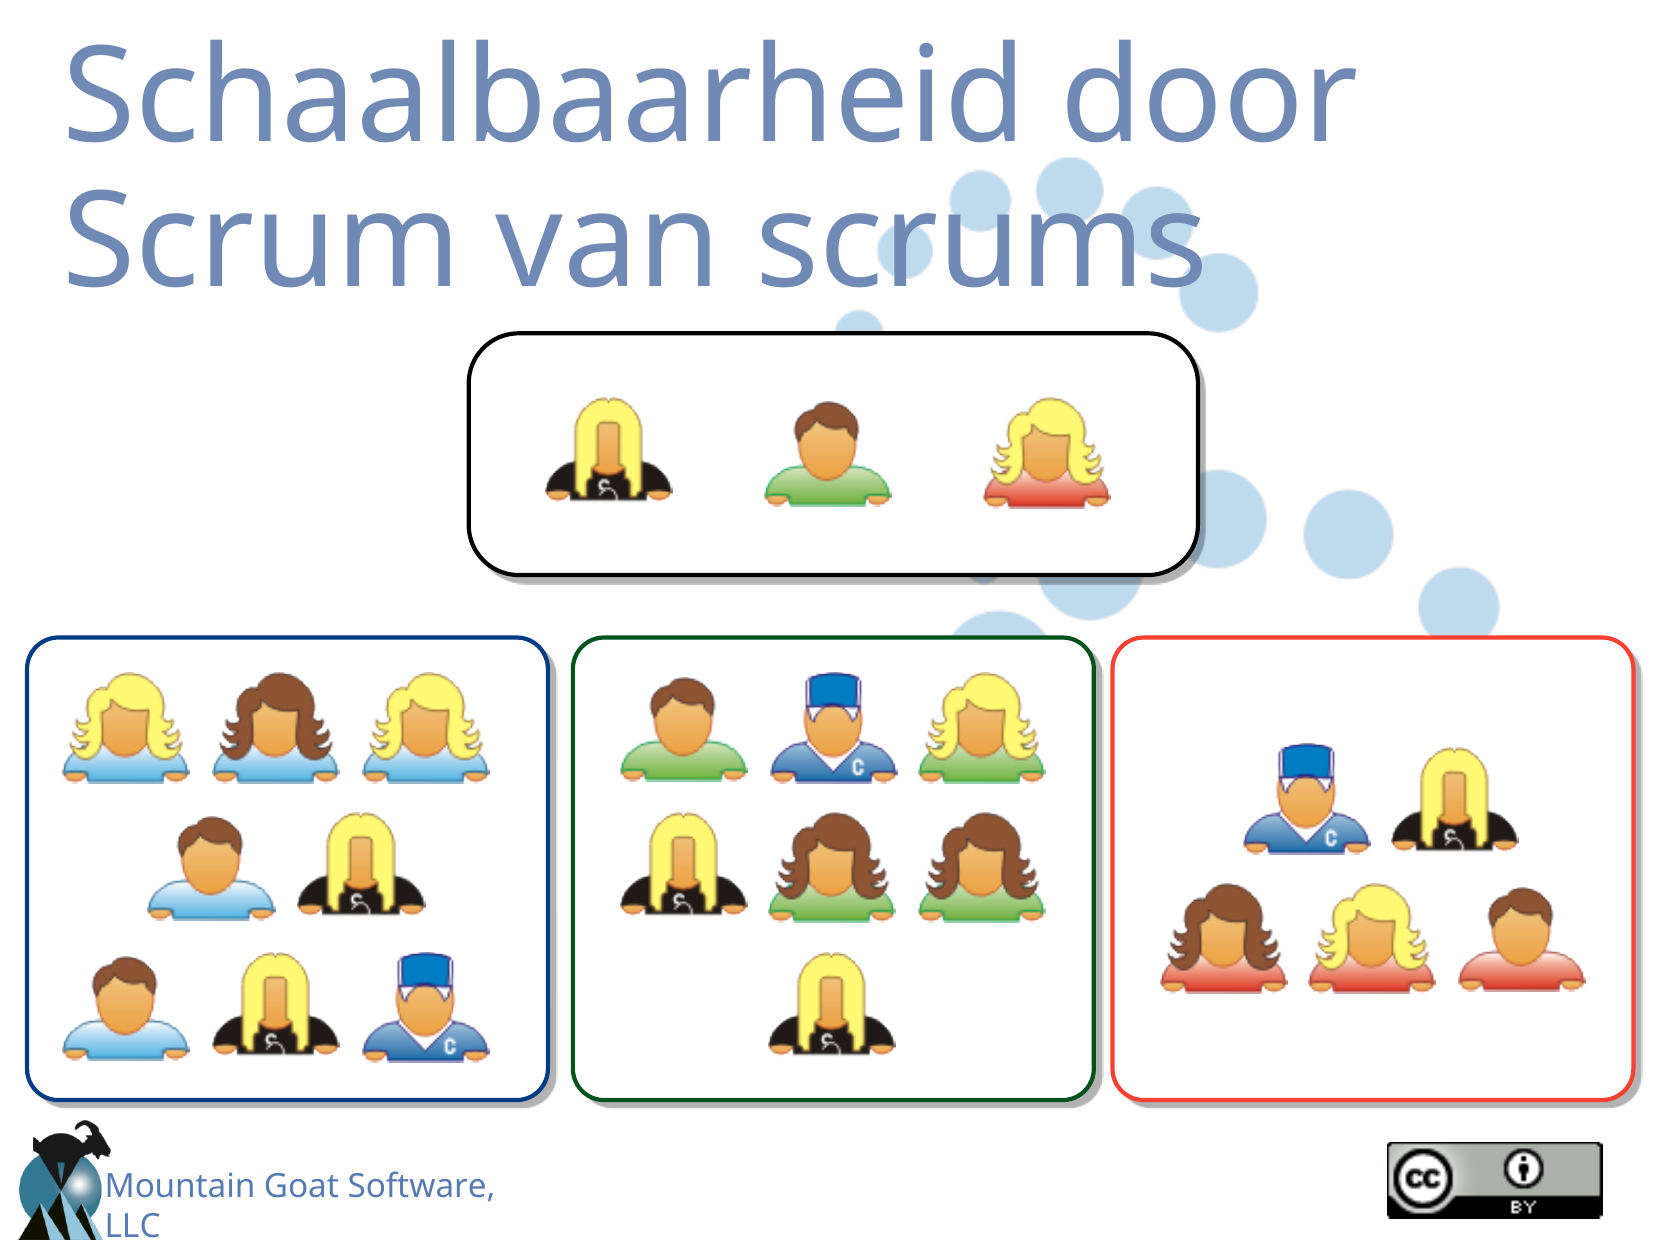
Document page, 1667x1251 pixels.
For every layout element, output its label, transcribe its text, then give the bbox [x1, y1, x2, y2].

picture [835, 319, 1563, 1096]
text_box [468, 333, 1198, 576]
picture [918, 672, 1046, 784]
picture [362, 672, 490, 784]
picture [18, 1120, 111, 1240]
text_box [27, 637, 548, 1101]
picture [212, 672, 340, 784]
picture [1308, 883, 1436, 994]
picture [212, 952, 340, 1063]
picture [297, 812, 426, 923]
picture [918, 812, 1046, 923]
picture [620, 677, 748, 782]
picture [768, 952, 896, 1063]
picture [768, 812, 896, 923]
picture [62, 956, 190, 1061]
picture [983, 397, 1111, 509]
text_box [1112, 637, 1634, 1101]
picture [1160, 883, 1288, 994]
picture [1243, 743, 1371, 855]
picture [1391, 747, 1519, 859]
picture [147, 816, 276, 921]
picture [362, 952, 490, 1063]
picture [764, 401, 892, 507]
picture [620, 812, 748, 923]
text_box [572, 637, 1094, 1101]
picture [545, 397, 673, 509]
picture [62, 672, 190, 784]
picture [1387, 1142, 1603, 1219]
title Schaalbaarheid door Scrum van scrums [56, 18, 1609, 319]
picture [770, 672, 898, 784]
picture [1458, 887, 1586, 992]
